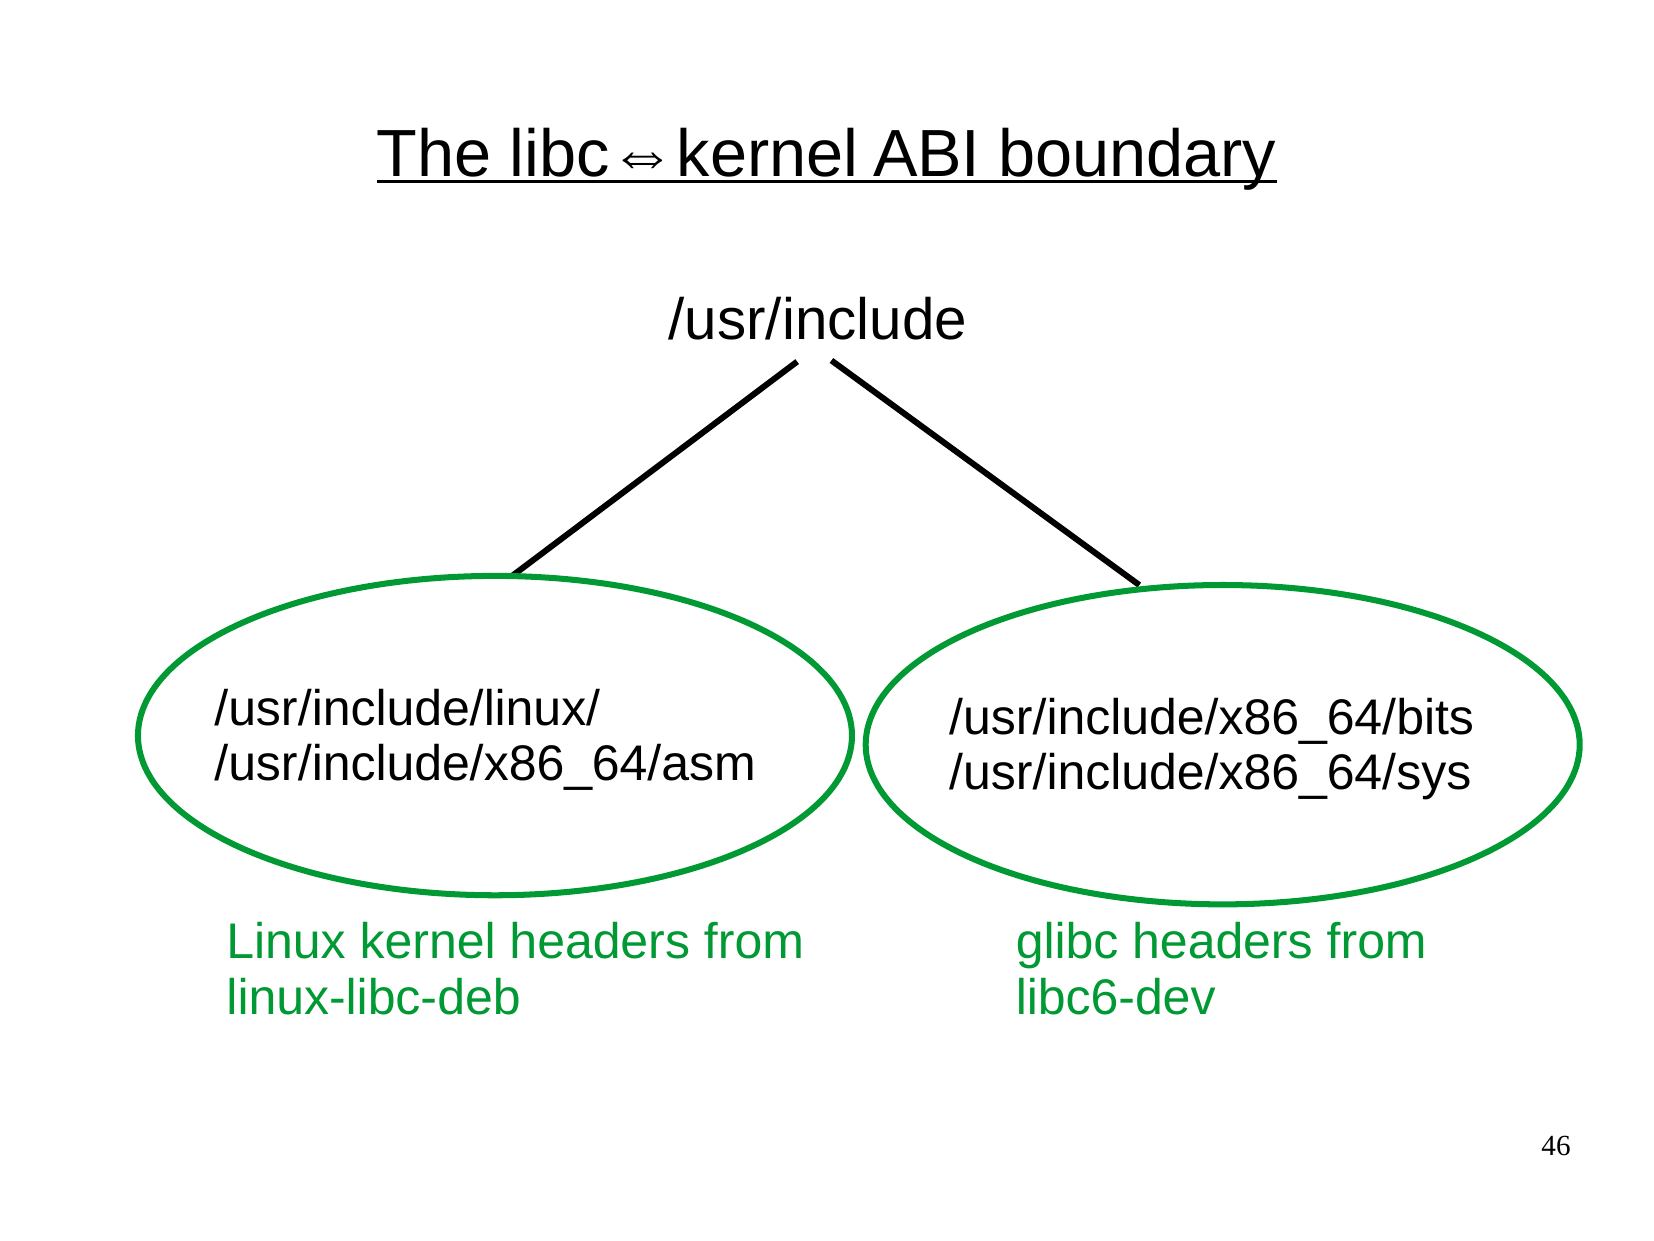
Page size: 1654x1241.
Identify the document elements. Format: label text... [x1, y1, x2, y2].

text_box /usr/include [653, 279, 1000, 360]
text_box /usr/include/linux/ /usr/include/x86_64/asm [196, 669, 774, 802]
text_box glibc headers from libc6-dev [997, 903, 1555, 1036]
title The libc⇔kernel ABI boundary [82, 49, 1571, 257]
text_box /usr/include/x86_64/bits /usr/include/x86_64/sys [931, 678, 1493, 811]
text_box Linux kernel headers from linux-libc-deb [208, 903, 878, 1036]
